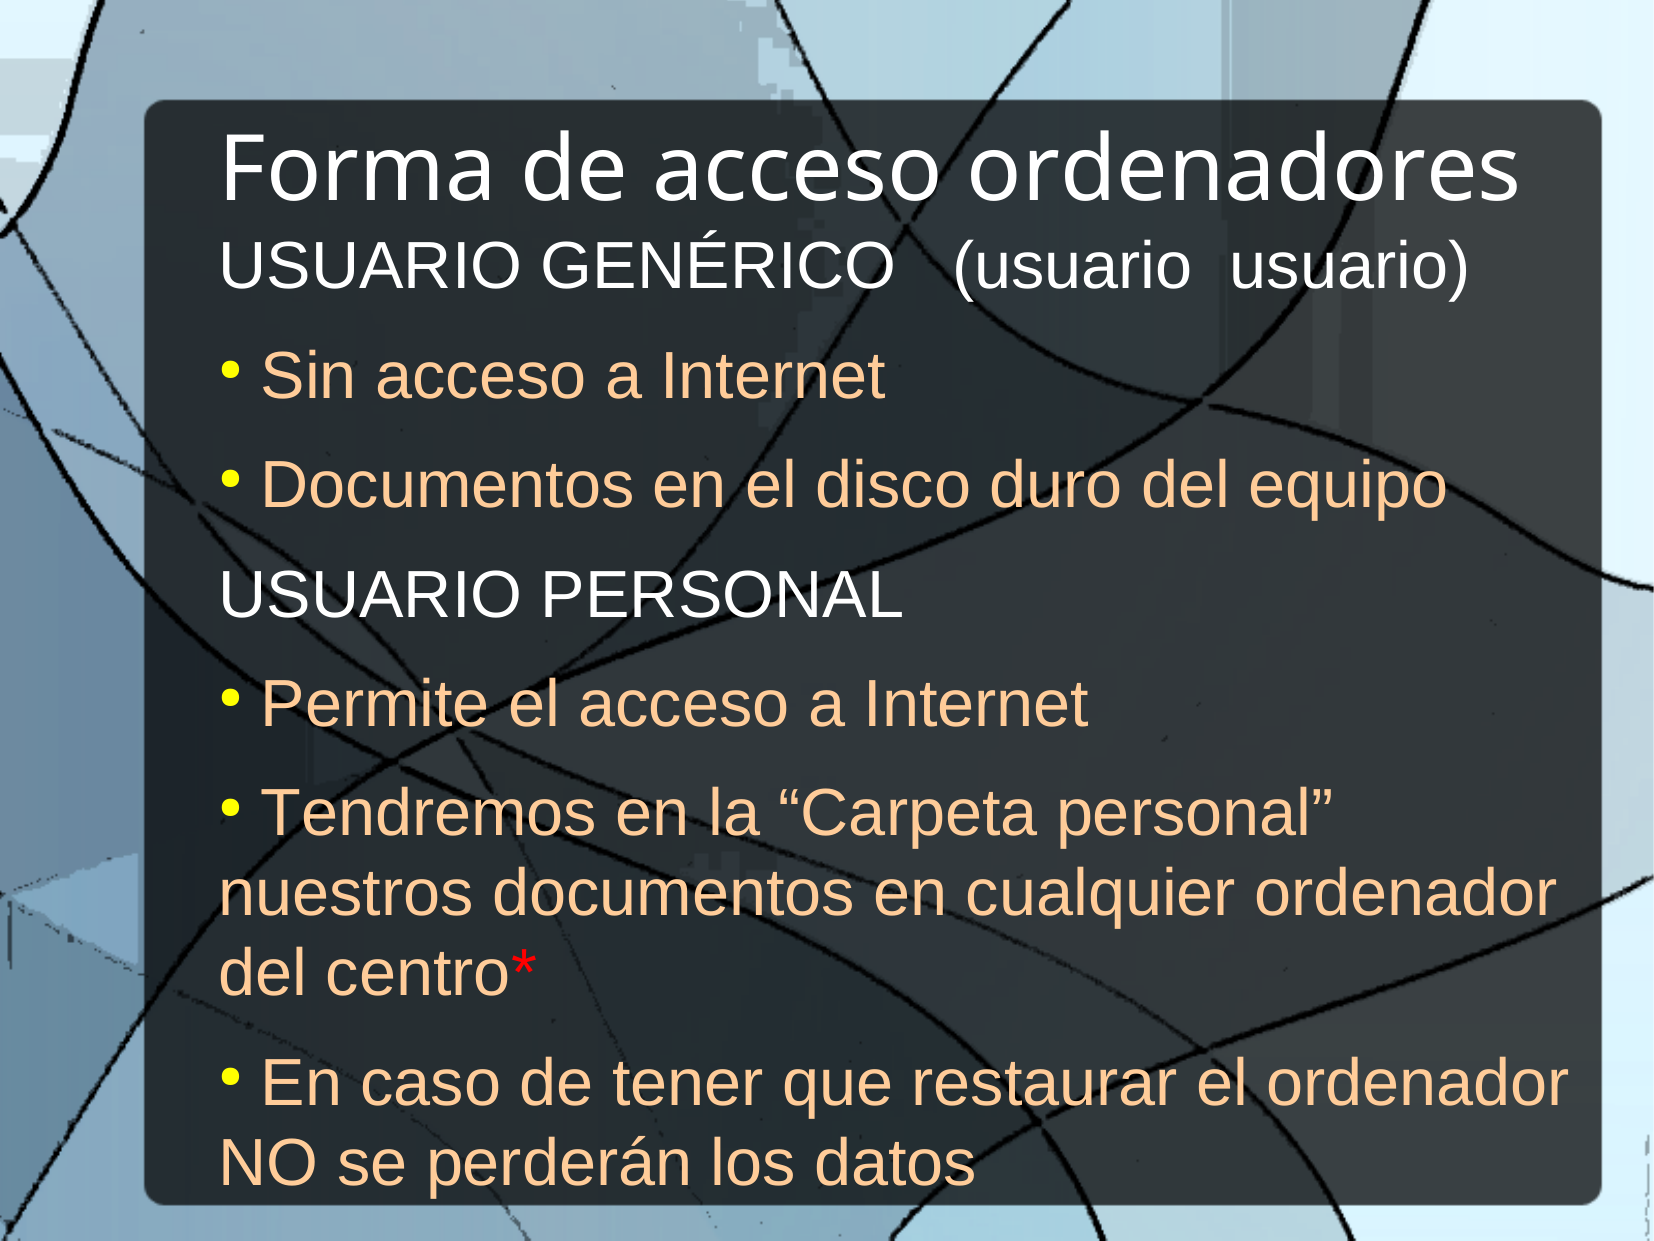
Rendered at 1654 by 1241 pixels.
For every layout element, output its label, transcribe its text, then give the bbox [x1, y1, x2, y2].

title Forma de acceso ordenadores [159, 108, 1583, 211]
list USUARIO GENÉRICO (usuario usuario) Sin acceso a Internet Documentos en el disco duro del equipo USUARIO PERSONAL Permite el acceso a Internet Tendremos en la “Carpeta personal” nuestros documentos en cualquier ordenador del centro* En caso de tener que restaurar el ordenador NO se perderán los datos [218, 222, 1583, 1147]
picture [0, 0, 1654, 1241]
